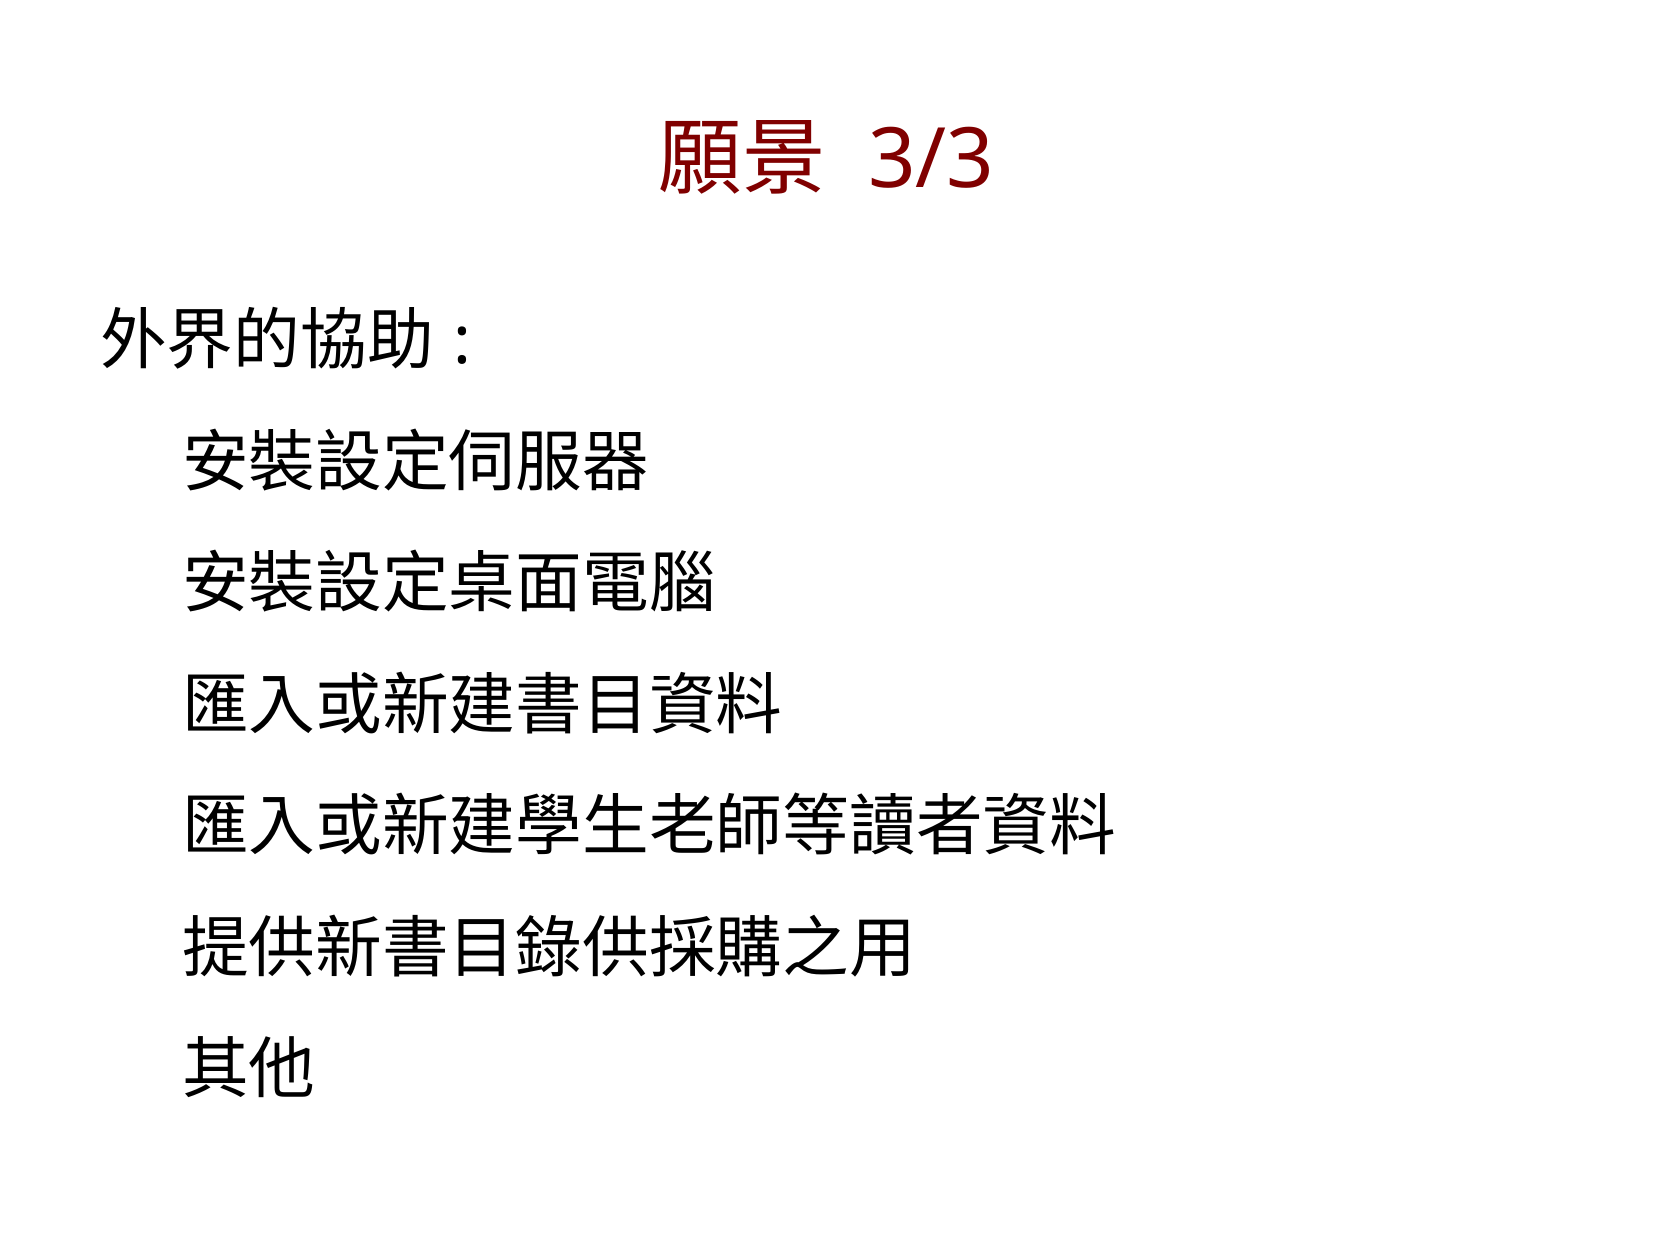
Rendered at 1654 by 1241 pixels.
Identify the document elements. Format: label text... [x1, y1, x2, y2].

list 外界的協助: 安裝設定伺服器 安裝設定桌面電腦 匯入或新建書目資料 匯入或新建學生老師等讀者資料 提供新書目錄供採購之用 其他 [82, 290, 1571, 1094]
title 願景 3/3 [82, 56, 1571, 250]
